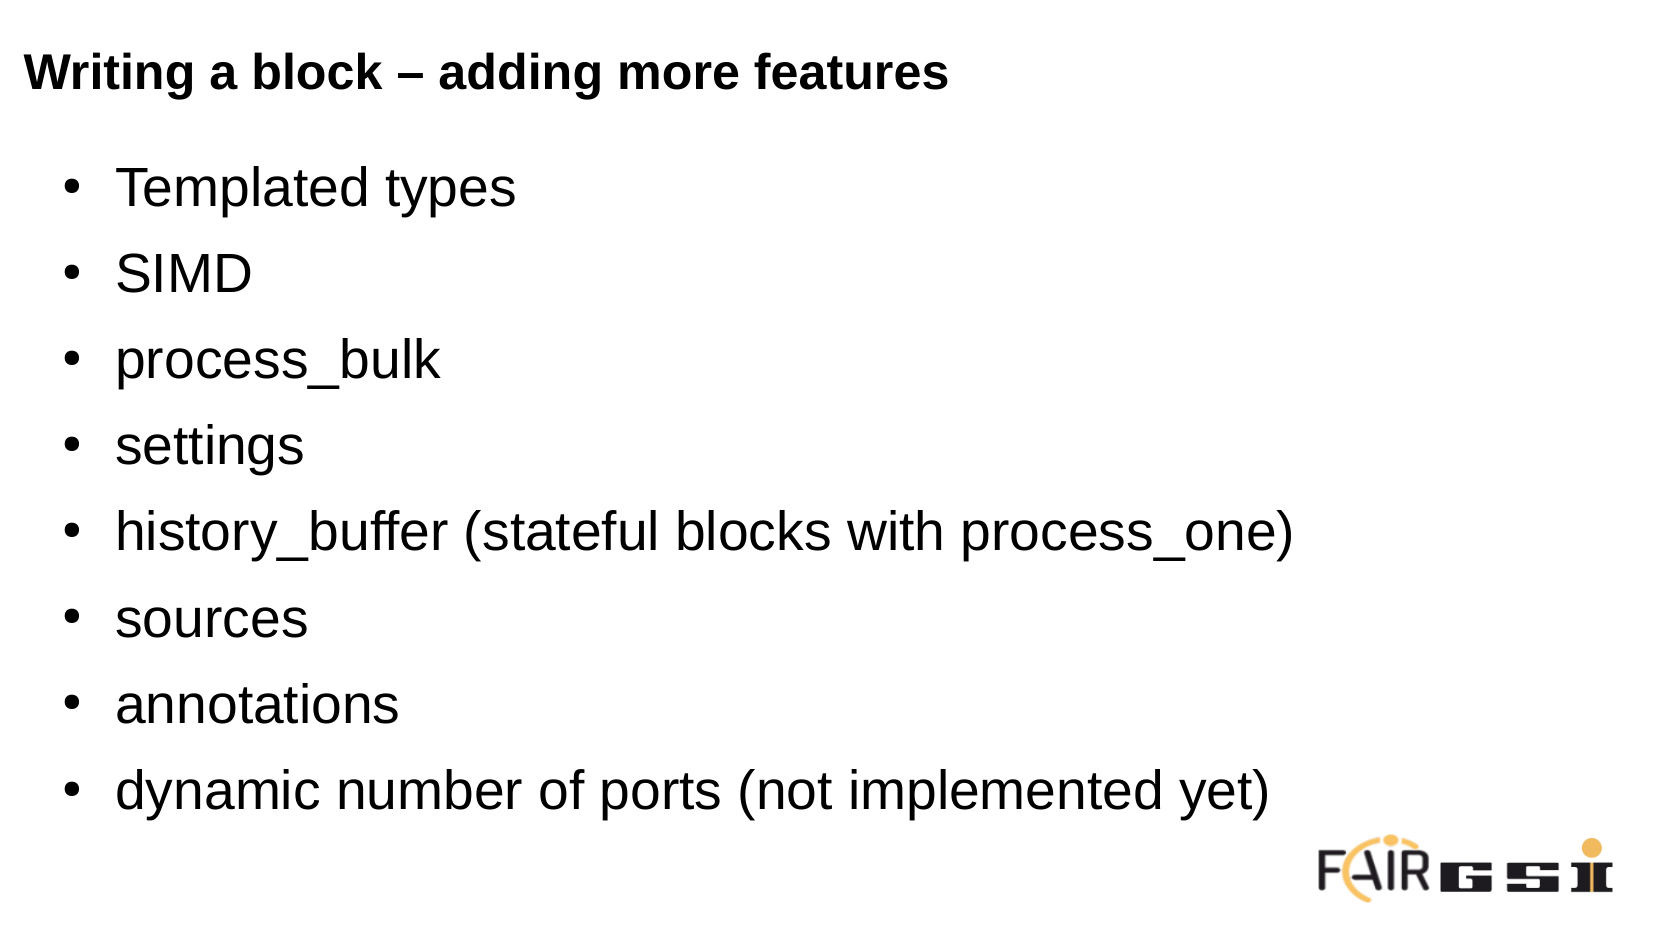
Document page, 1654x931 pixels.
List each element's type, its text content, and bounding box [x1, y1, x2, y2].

picture [1439, 836, 1615, 895]
picture [1318, 833, 1430, 904]
title Writing a block – adding more features [23, 5, 1638, 139]
list Templated types SIMD process_bulk settings history_buffer (stateful blocks with process_one) sources annotations dynamic number of ports (not implemented yet) [44, 156, 1610, 827]
